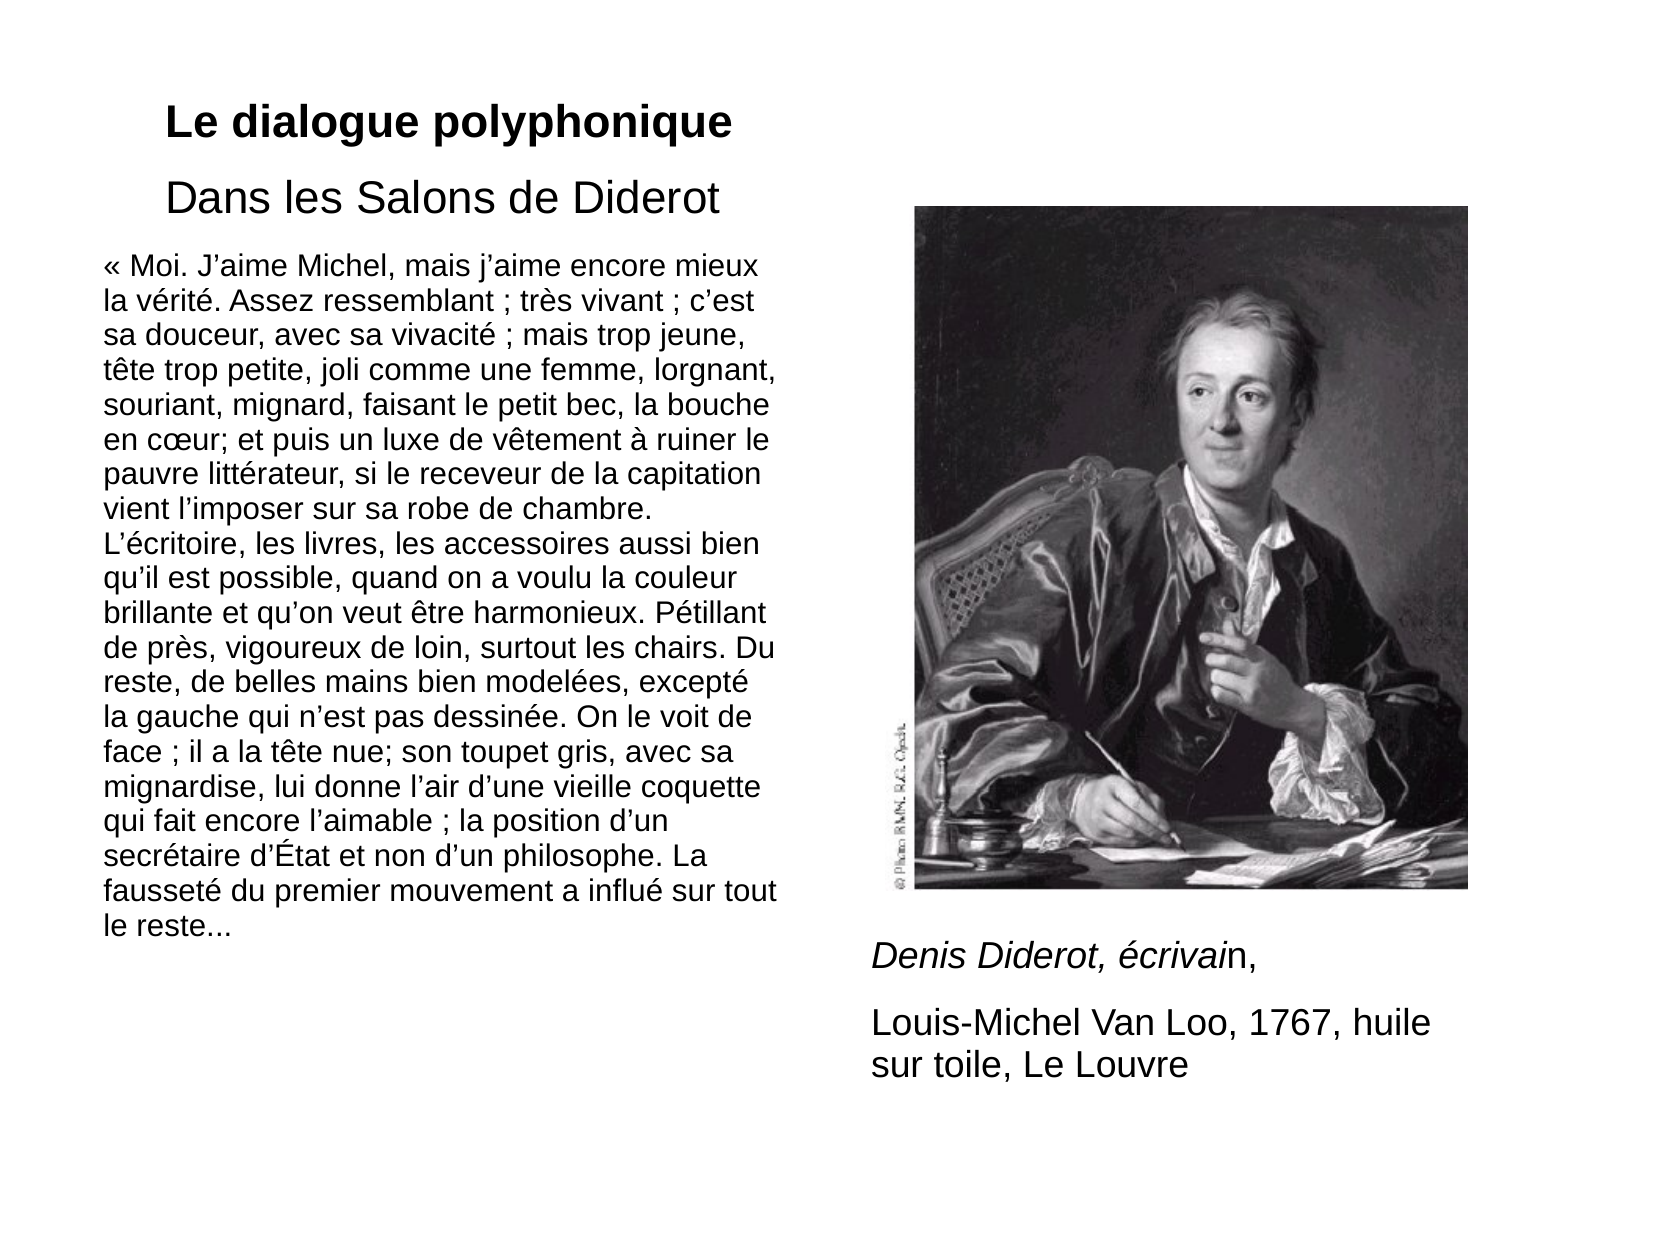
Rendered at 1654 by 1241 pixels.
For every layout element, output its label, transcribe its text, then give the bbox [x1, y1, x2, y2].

text_box Denis Diderot, écrivain, Louis-Michel Van Loo, 1767, huile sur toile, Le Louvre [856, 926, 1506, 1093]
text_box Le dialogue polyphonique Dans les Salons de Diderot « Moi. J’aime Michel, mais j’aime encore mieux la vérité. Assez ressemblant ; très vivant ; c’est sa douceur, avec sa vivacité ; mais trop jeune, tête trop petite, joli comme une femme, lorgnant, souriant, mignard, faisant le petit bec, la bouche en cœur; et puis un luxe de vêtement à ruiner le pauvre littérateur, si le receveur de la capitation vient l’imposer sur sa robe de chambre. L’écritoire, les livres, les accessoires aussi bien qu’il est possible, quand on a voulu la couleur brillante et qu’on veut être harmonieux. Pétillant de près, vigoureux de loin, surtout les chairs. Du reste, de belles mains bien modelées, excepté la gauche qui n’est pas dessinée. On le voit de face ; il a la tête nue; son toupet gris, avec sa mignardise, lui donne l’air d’une vieille coquette qui fait encore l’aimable ; la position d’un secrétaire d’État et non d’un philosophe. La fausseté du premier mouvement a influé sur tout le reste... [88, 88, 798, 1152]
picture [885, 206, 1468, 892]
